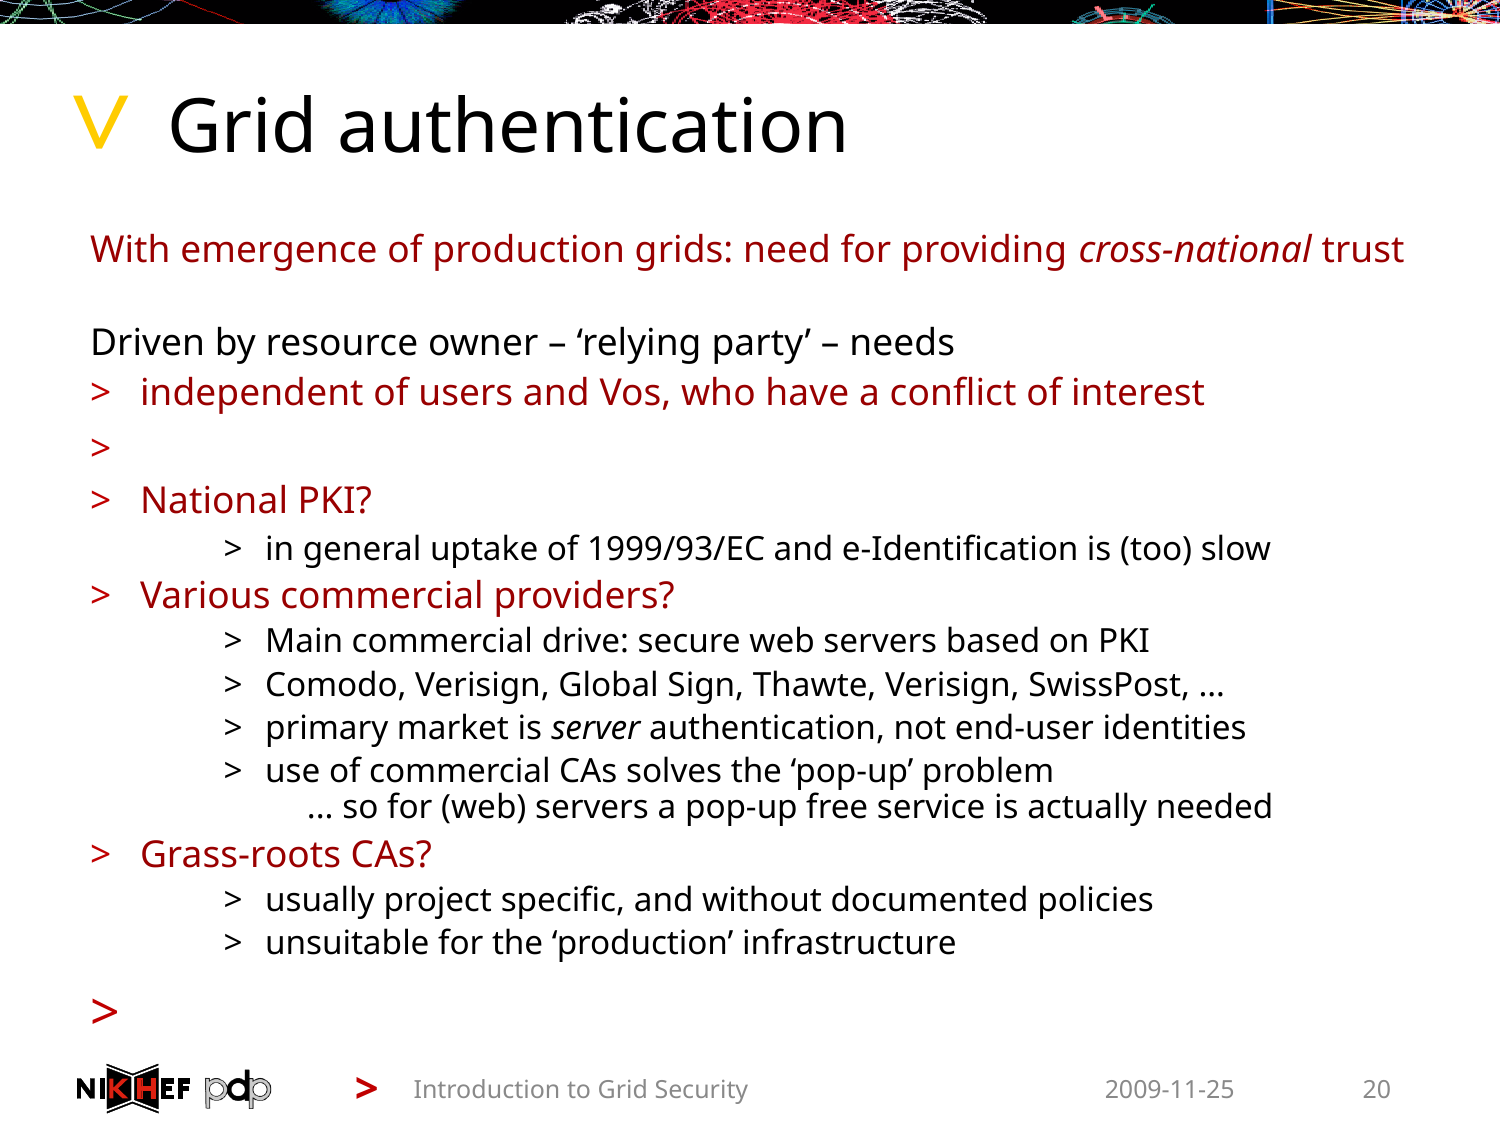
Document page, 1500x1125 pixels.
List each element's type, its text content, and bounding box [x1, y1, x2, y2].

list With emergence of production grids: need for providing cross-national trust Driven by resource owner – ‘relying party’ – needs independent of users and Vos, who have a conflict of interest National PKI? in general uptake of 1999/93/EC and e-Identification is (too) slow Various commercial providers? Main commercial drive: secure web servers based on PKI Comodo, Verisign, Global Sign, Thawte, Verisign, SwissPost, … primary market is server authentication, not end-user identities use of commercial CAs solves the ‘pop-up’ problem ... so for (web) servers a pop-up free service is actually needed Grass-roots CAs? usually project specific, and without documented policies unsuitable for the ‘production’ infrastructure [75, 222, 1426, 1005]
text_box 2009-11-25 [1089, 1066, 1266, 1103]
title Grid authentication [152, 56, 1426, 188]
text_box 21 [1347, 1066, 1426, 1102]
text_box Introduction to Grid Security [398, 1066, 938, 1103]
